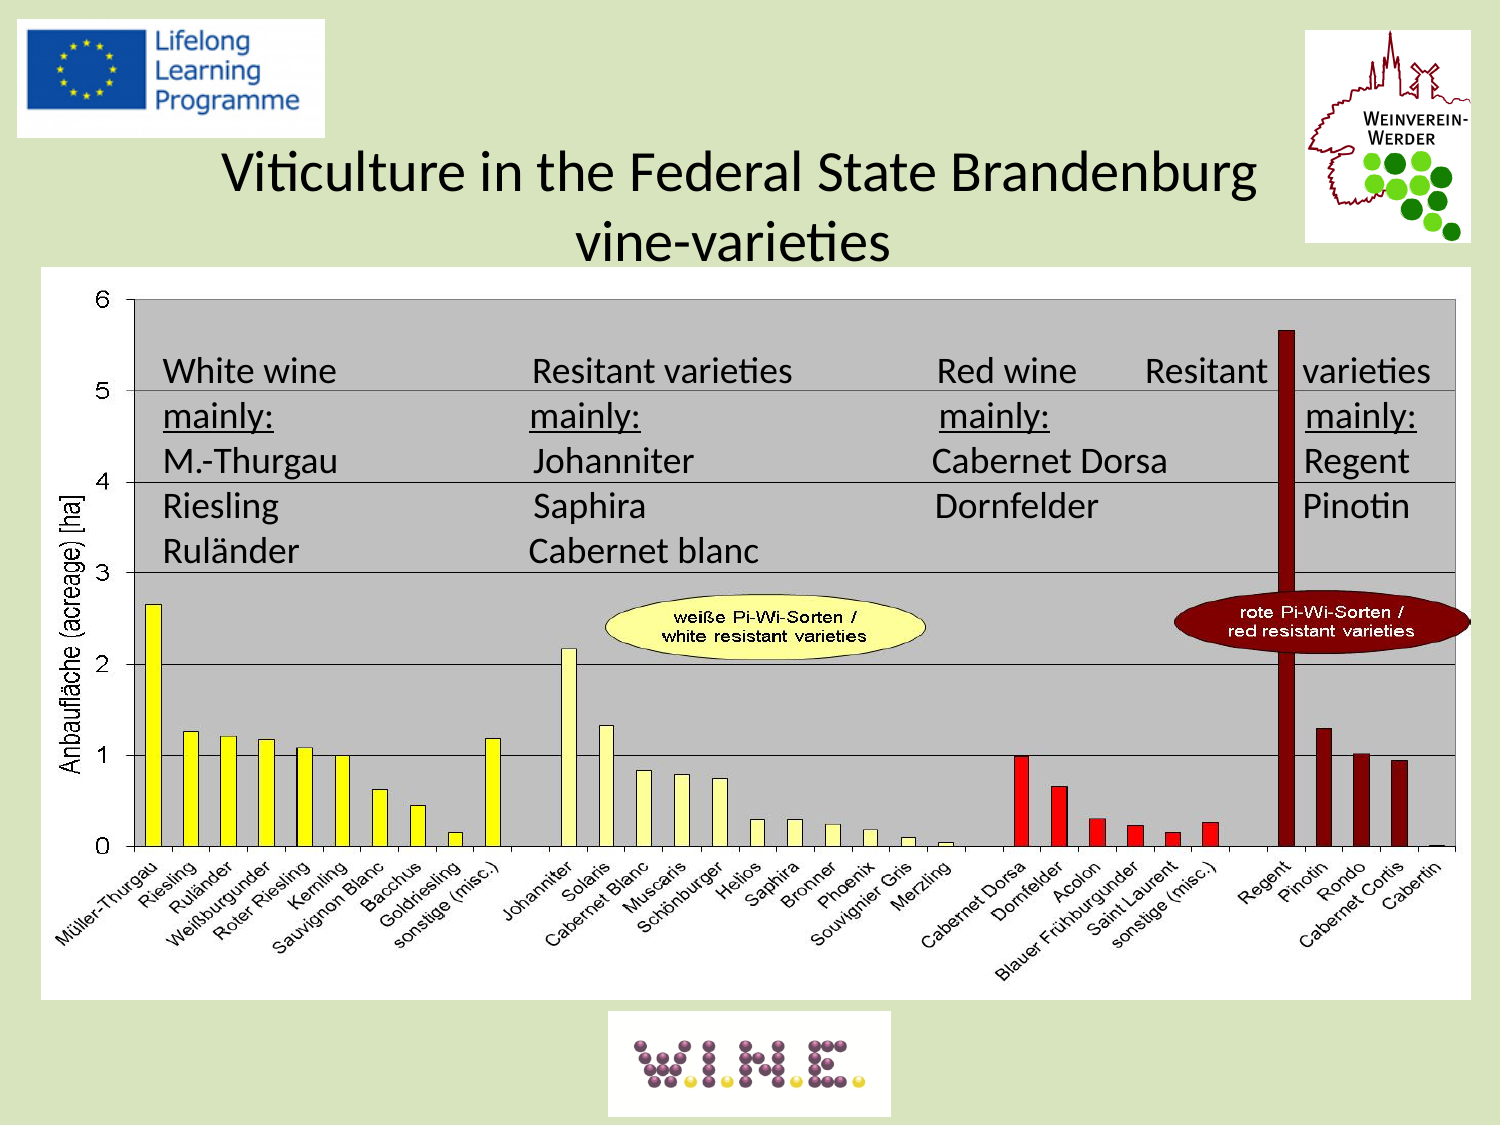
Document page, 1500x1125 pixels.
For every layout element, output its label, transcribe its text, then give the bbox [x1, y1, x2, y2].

text_box Viticulture in the Federal State Brandenburg vine-varieties [88, 125, 1378, 291]
picture [17, 19, 325, 138]
picture [608, 1011, 891, 1117]
picture [1305, 30, 1471, 243]
text_box White wine Resitant varieties Red wine Resitant varieties mainly: mainly: mainly: mainly: M.-Thurgau Johanniter Cabernet Dorsa Regent Riesling Saphira Dornfelder Pinotin Ruländer Cabernet blanc [147, 338, 1459, 581]
picture [41, 267, 1471, 1000]
